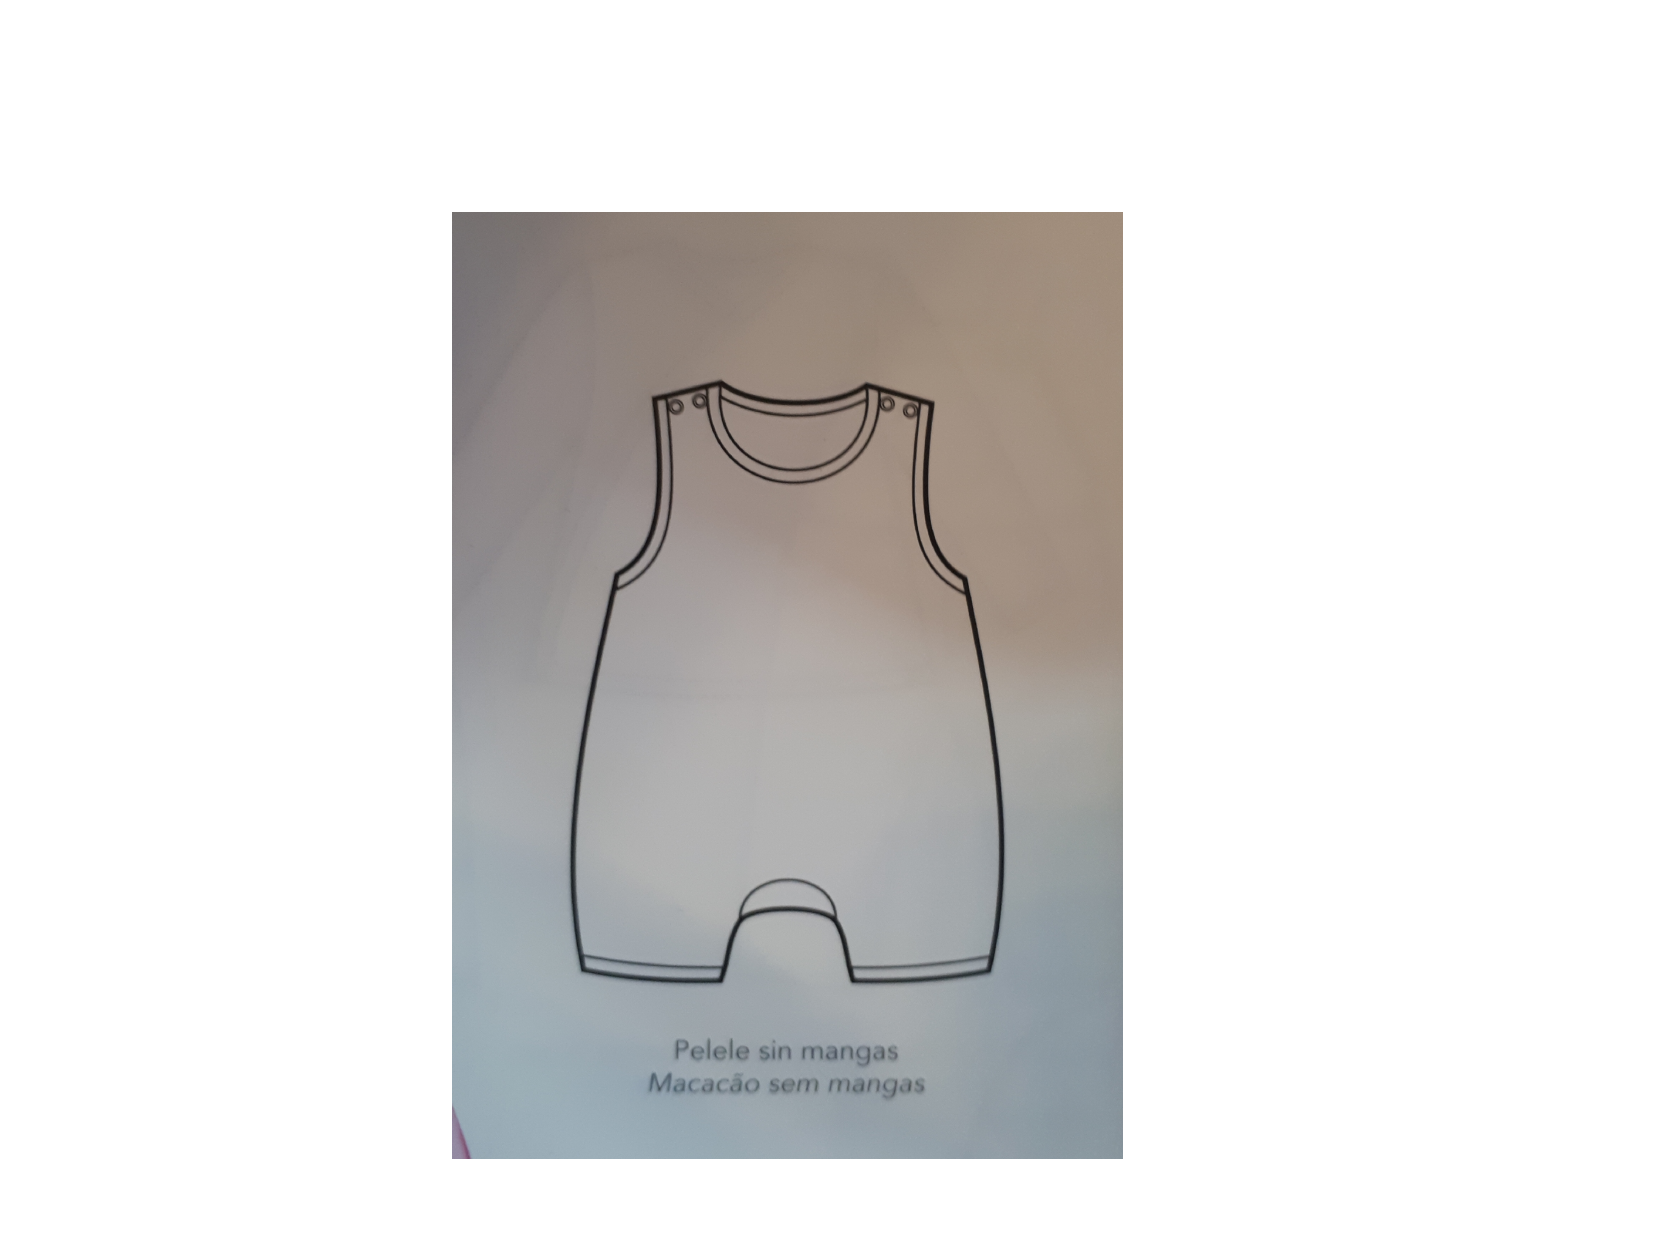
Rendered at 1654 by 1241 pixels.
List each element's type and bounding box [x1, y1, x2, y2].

picture [452, 212, 1123, 1159]
